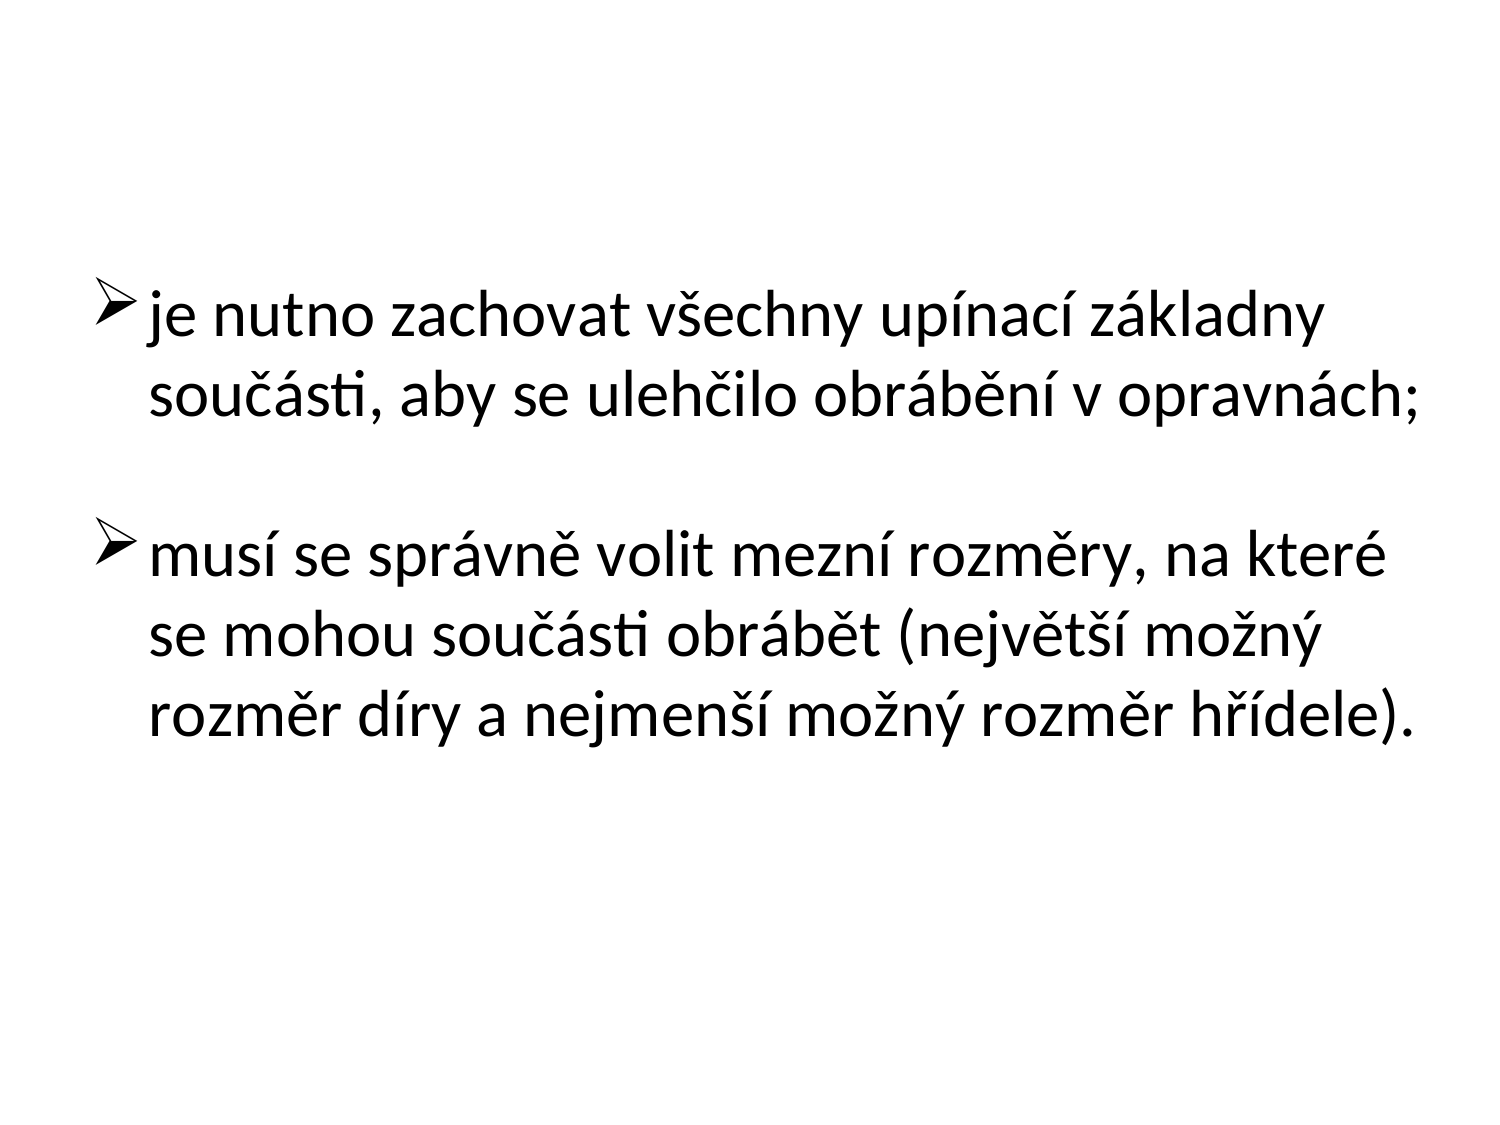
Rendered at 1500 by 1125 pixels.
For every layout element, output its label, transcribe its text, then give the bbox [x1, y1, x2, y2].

list je nutno zachovat všechny upínací základny součásti, aby se ulehčilo obrábění v opravnách; musí se správně volit mezní rozměry, na které se mohou součásti obrábět (největší možný rozměr díry a nejmenší možný rozměr hřídele). [75, 262, 1447, 1014]
